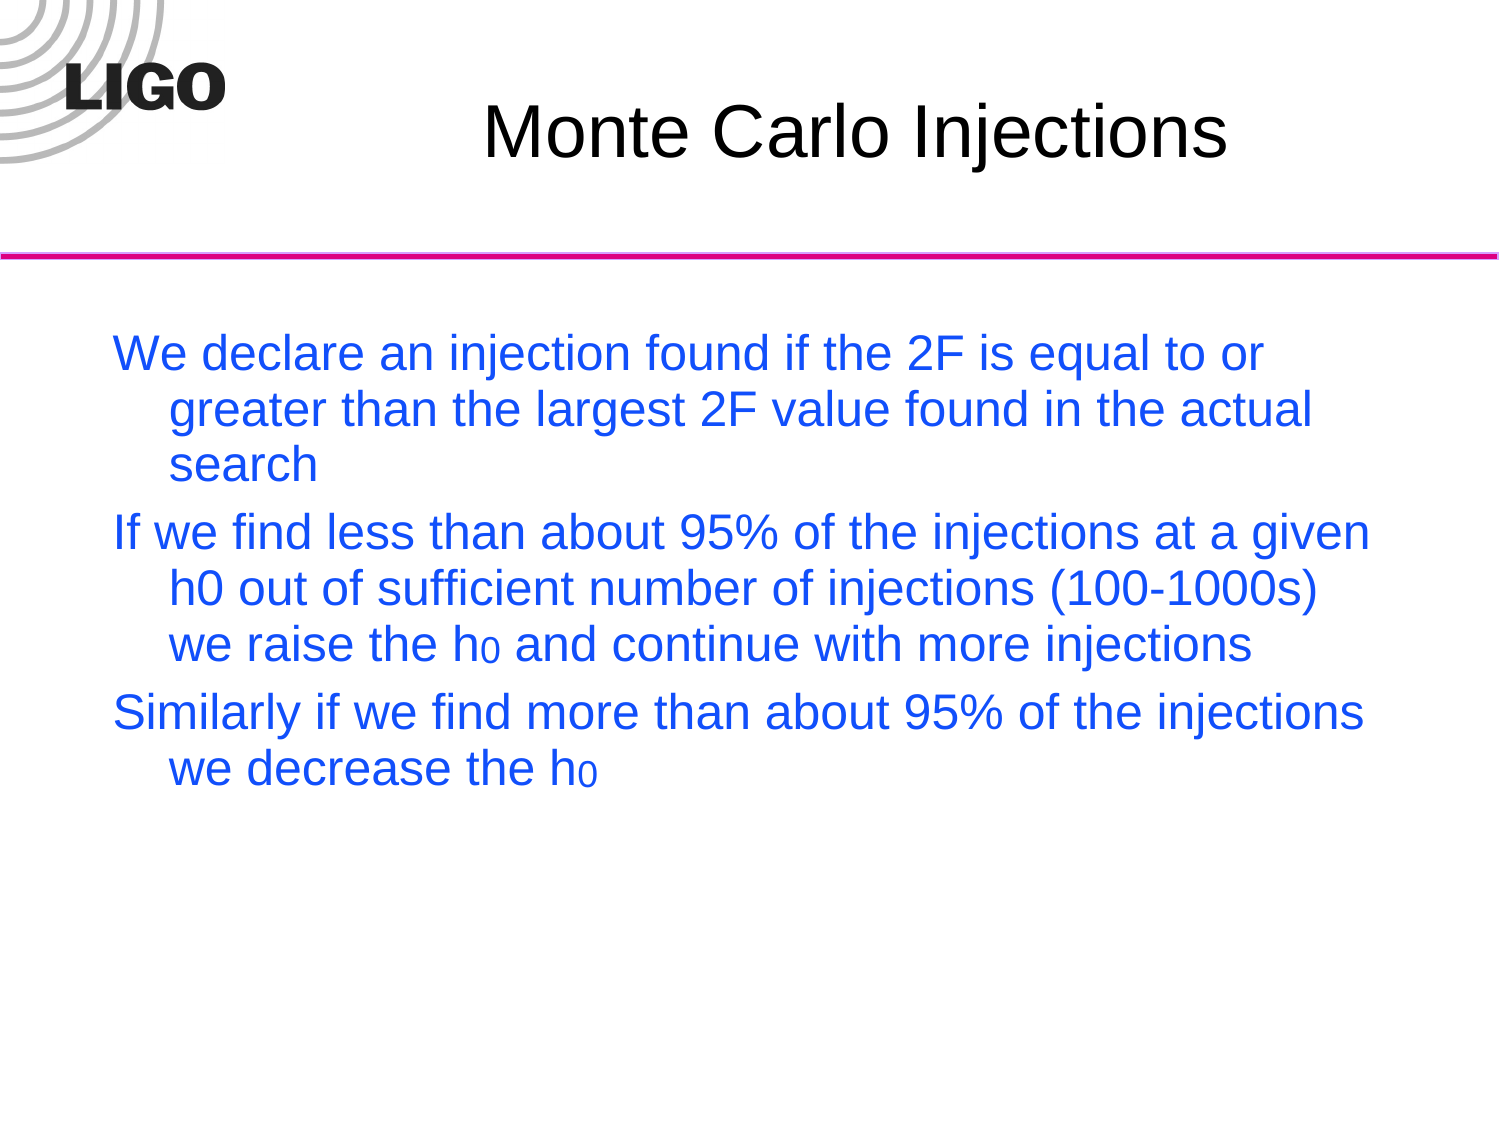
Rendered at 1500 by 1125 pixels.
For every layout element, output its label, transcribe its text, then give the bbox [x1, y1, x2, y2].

title Monte Carlo Injections [262, 37, 1450, 225]
list We declare an injection found if the 2F is equal to or greater than the largest 2F value found in the actual search If we find less than about 95% of the injections at a given h0 out of sufficient number of injections (100-1000s) we raise the h0 and continue with more injections Similarly if we find more than about 95% of the injections we decrease the h0 [112, 324, 1388, 1036]
